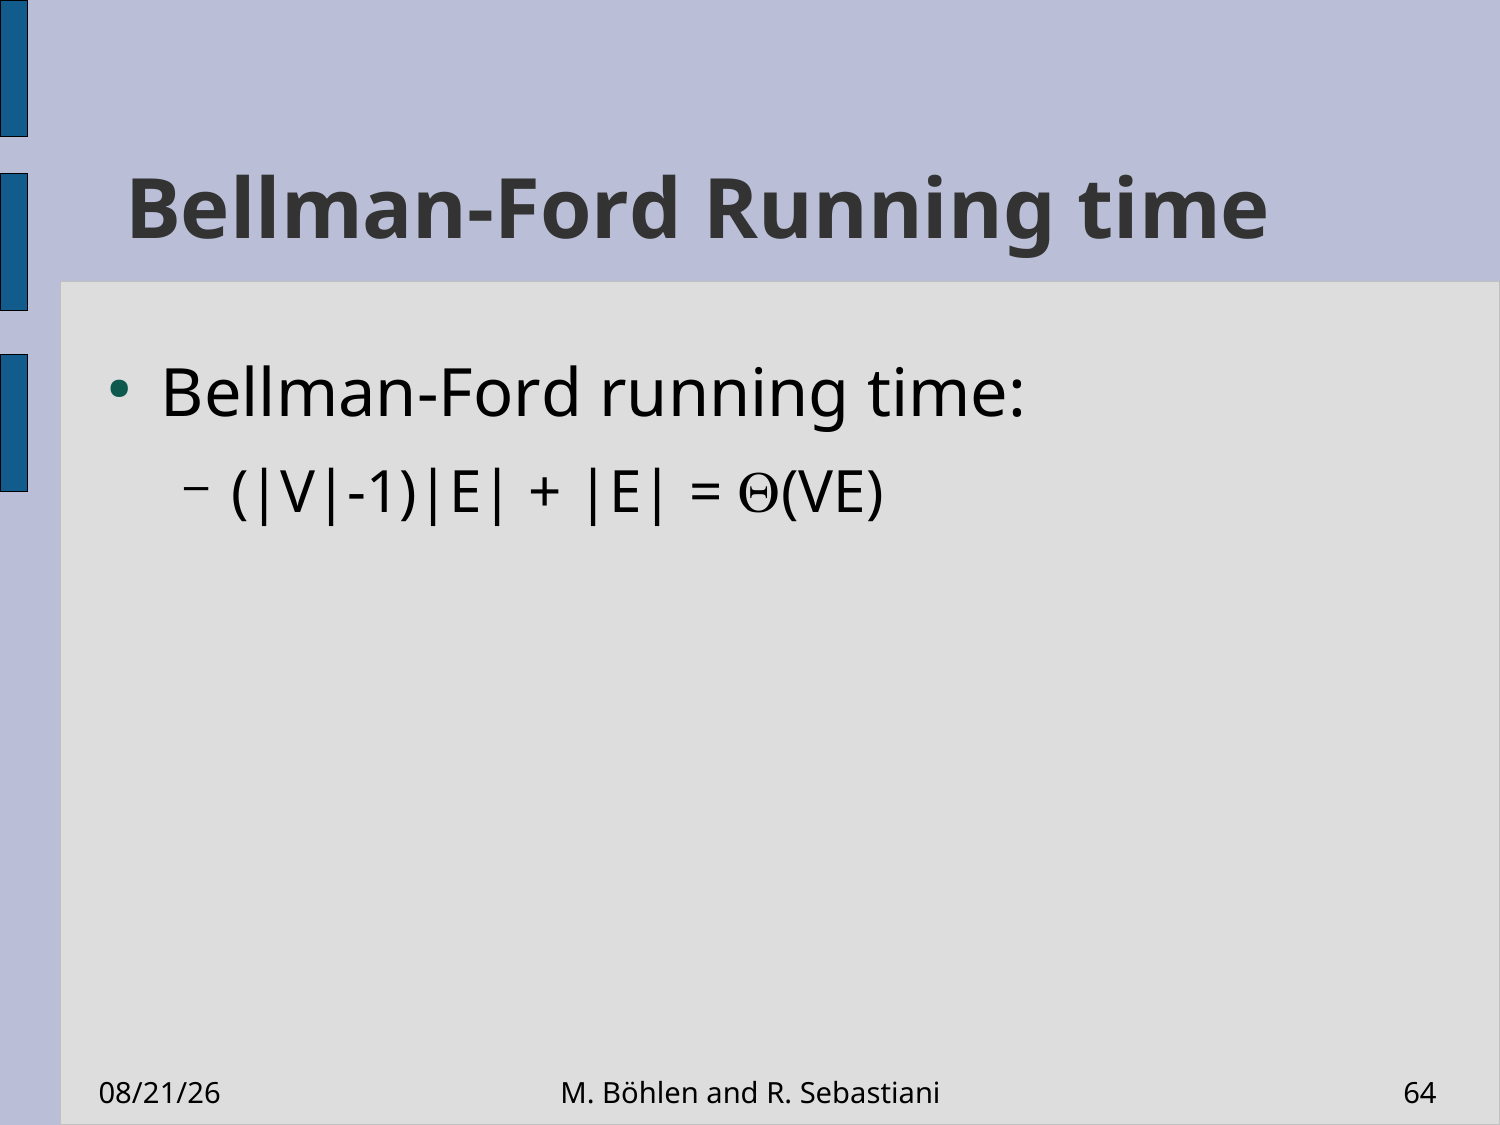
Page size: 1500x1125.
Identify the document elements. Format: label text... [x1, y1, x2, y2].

title Bellman-Ford Running time [110, 67, 1392, 271]
list Bellman-Ford running time: (|V|-1)|E| + |E| = (VE) [75, 337, 1447, 628]
